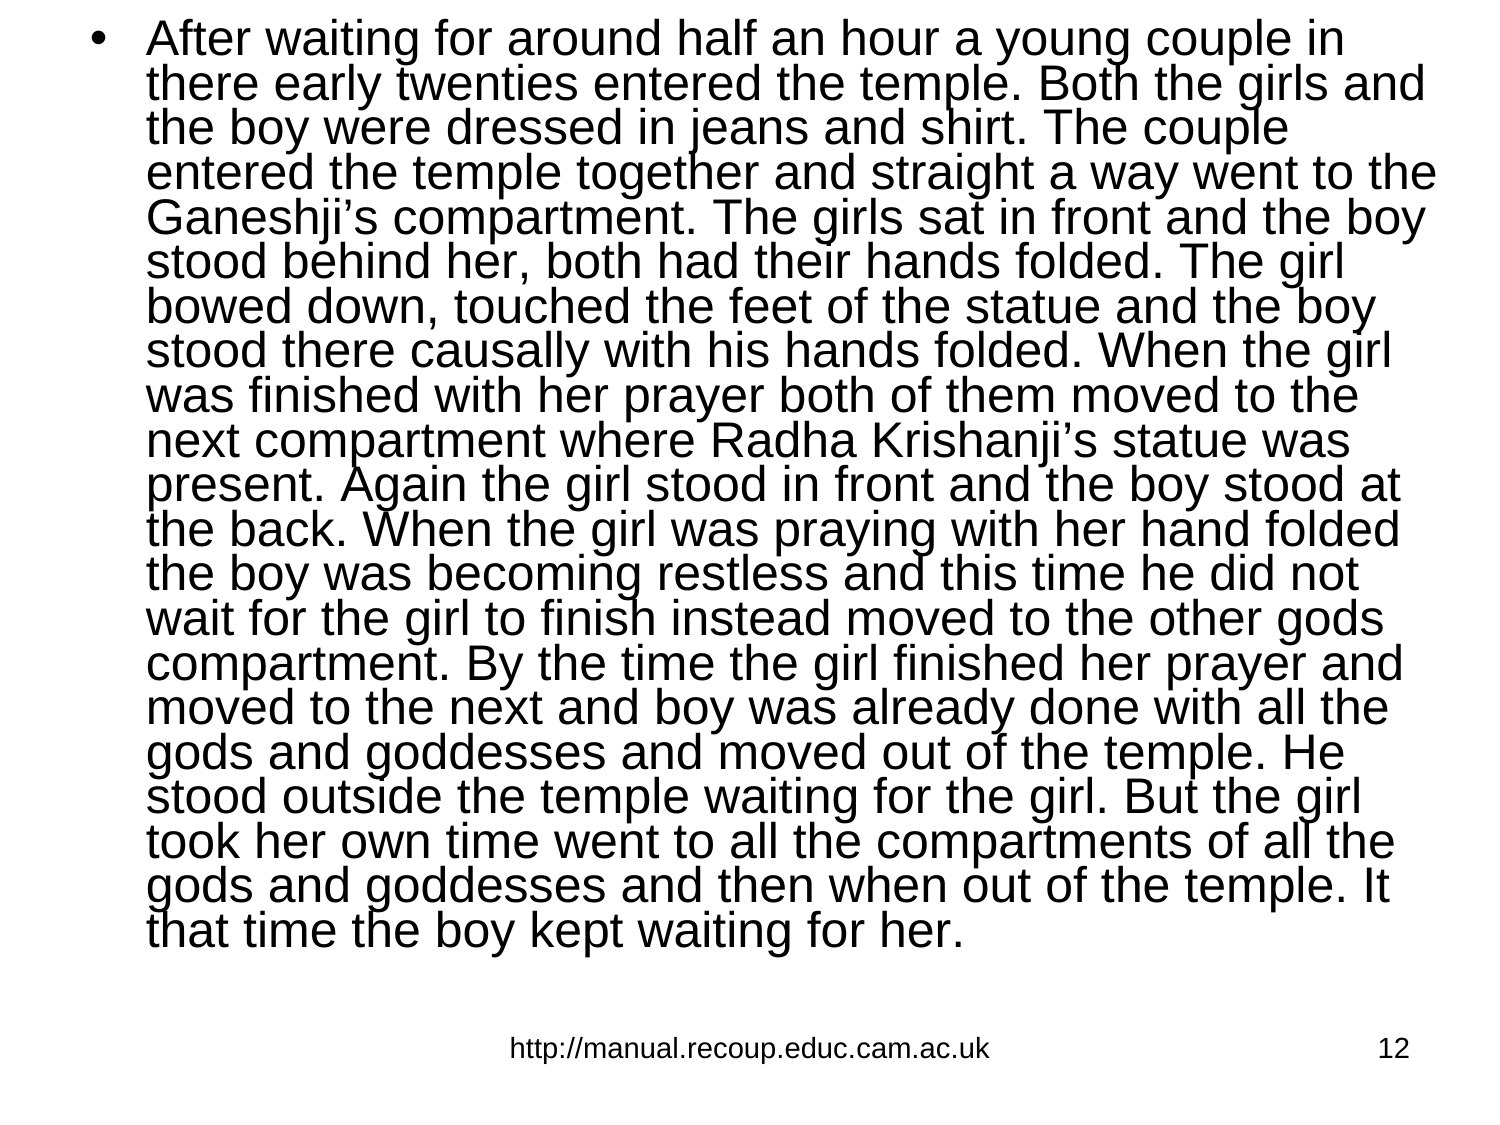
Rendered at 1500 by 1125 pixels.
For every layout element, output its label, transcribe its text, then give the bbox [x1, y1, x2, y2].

list After waiting for around half an hour a young couple in there early twenties entered the temple. Both the girls and the boy were dressed in jeans and shirt. The couple entered the temple together and straight a way went to the Ganeshji’s compartment. The girls sat in front and the boy stood behind her, both had their hands folded. The girl bowed down, touched the feet of the statue and the boy stood there causally with his hands folded. When the girl was finished with her prayer both of them moved to the next compartment where Radha Krishanji’s statue was present. Again the girl stood in front and the boy stood at the back. When the girl was praying with her hand folded the boy was becoming restless and this time he did not wait for the girl to finish instead moved to the other gods compartment. By the time the girl finished her prayer and moved to the next and boy was already done with all the gods and goddesses and moved out of the temple. He stood outside the temple waiting for the girl. But the girl took her own time went to all the compartments of all the gods and goddesses and then when out of the temple. It that time the boy kept waiting for her. [74, 12, 1459, 1041]
